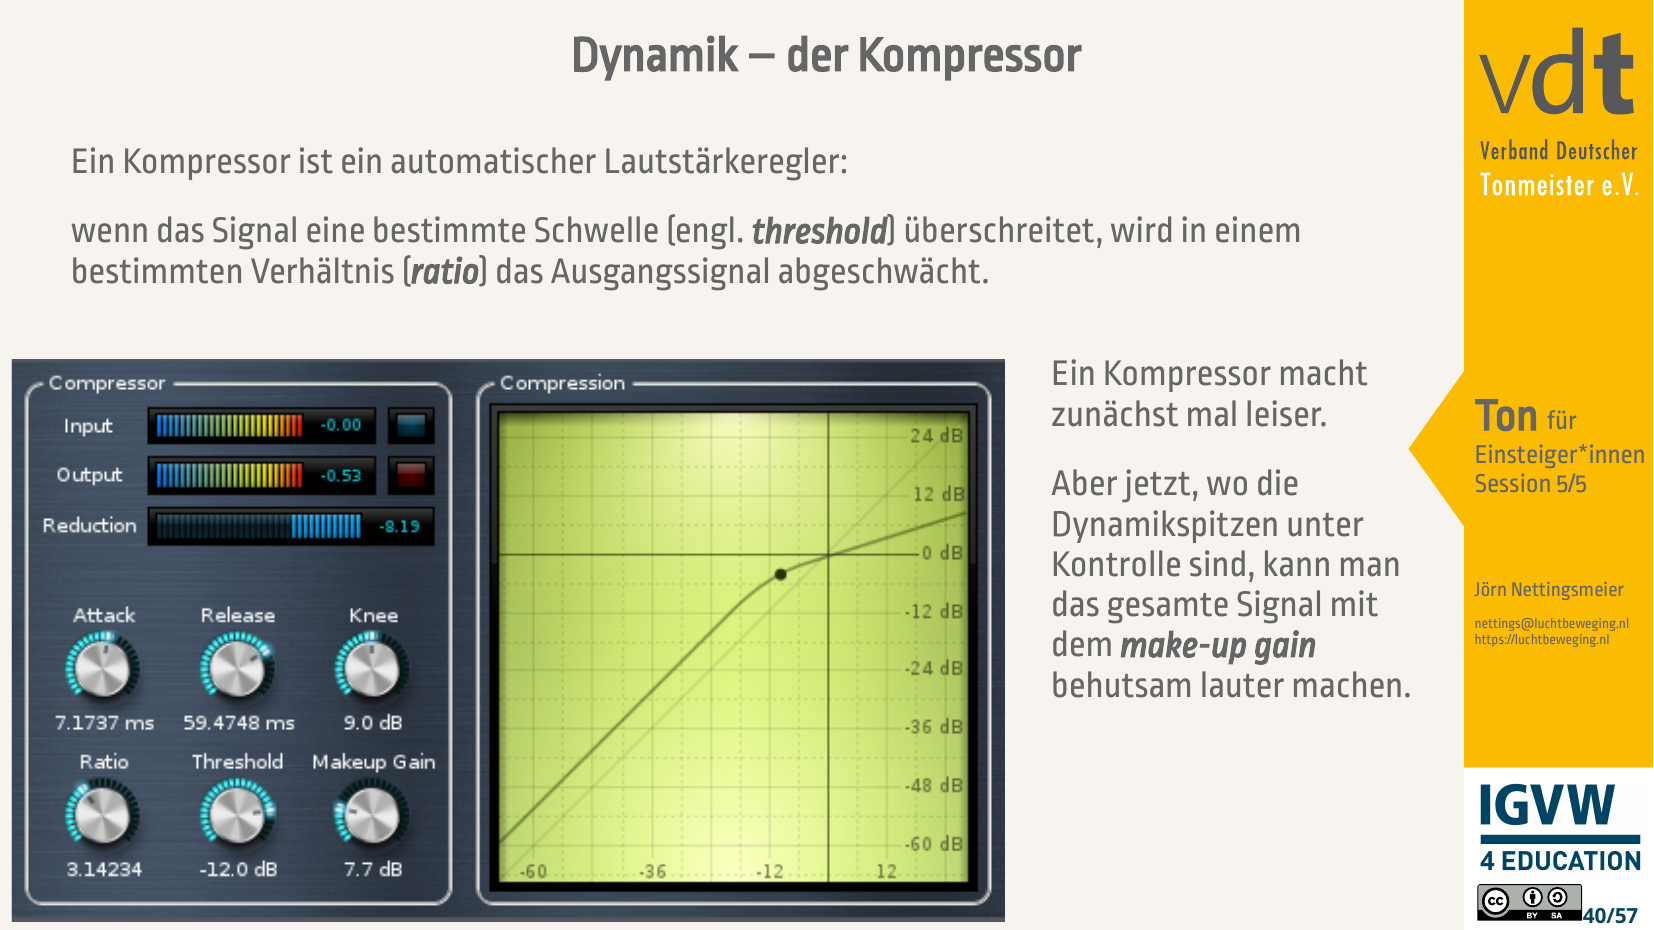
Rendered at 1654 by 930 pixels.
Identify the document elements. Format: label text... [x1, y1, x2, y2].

list Ein Kompressor macht zunächst mal leiser. Aber jetzt, wo die Dynamikspitzen unter Kontrolle sind, kann man das gesamte Signal mit dem make-up gain behutsam lauter machen. [980, 354, 1418, 930]
picture [1477, 780, 1646, 882]
picture [11, 359, 1005, 922]
list Ein Kompressor ist ein automatischer Lautstärkeregler: wenn das Signal eine bestimmte Schwelle (engl. threshold) überschreitet, wird in einem bestimmten Verhältnis (ratio) das Ausgangssignal abgeschwächt. [0, 141, 1453, 343]
title Dynamik – der Kompressor [82, 4, 1571, 107]
